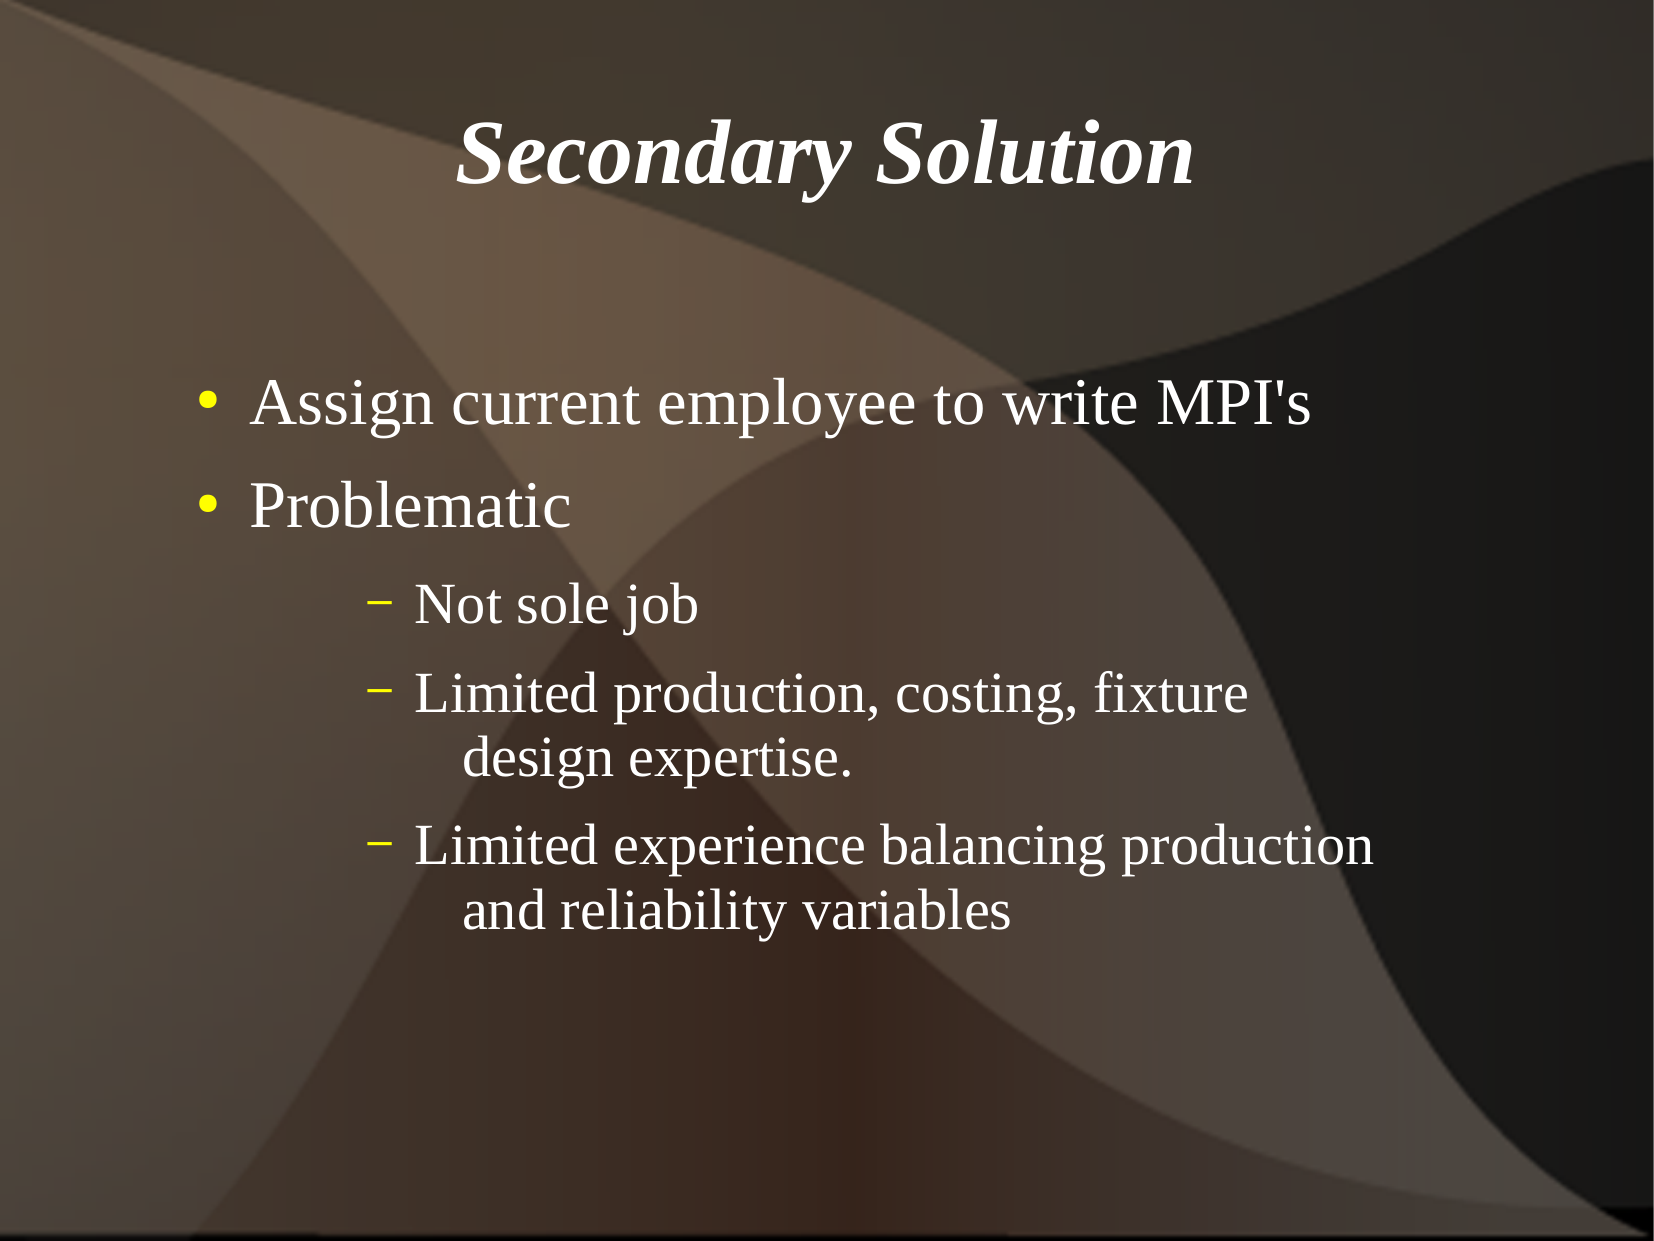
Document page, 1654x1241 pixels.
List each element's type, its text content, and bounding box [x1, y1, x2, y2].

title Secondary Solution [82, 49, 1571, 257]
list Assign current employee to write MPI's Problematic Not sole job Limited production, costing, fixture design expertise. Limited experience balancing production and reliability variables [178, 364, 1570, 1147]
picture [0, 0, 1654, 1241]
